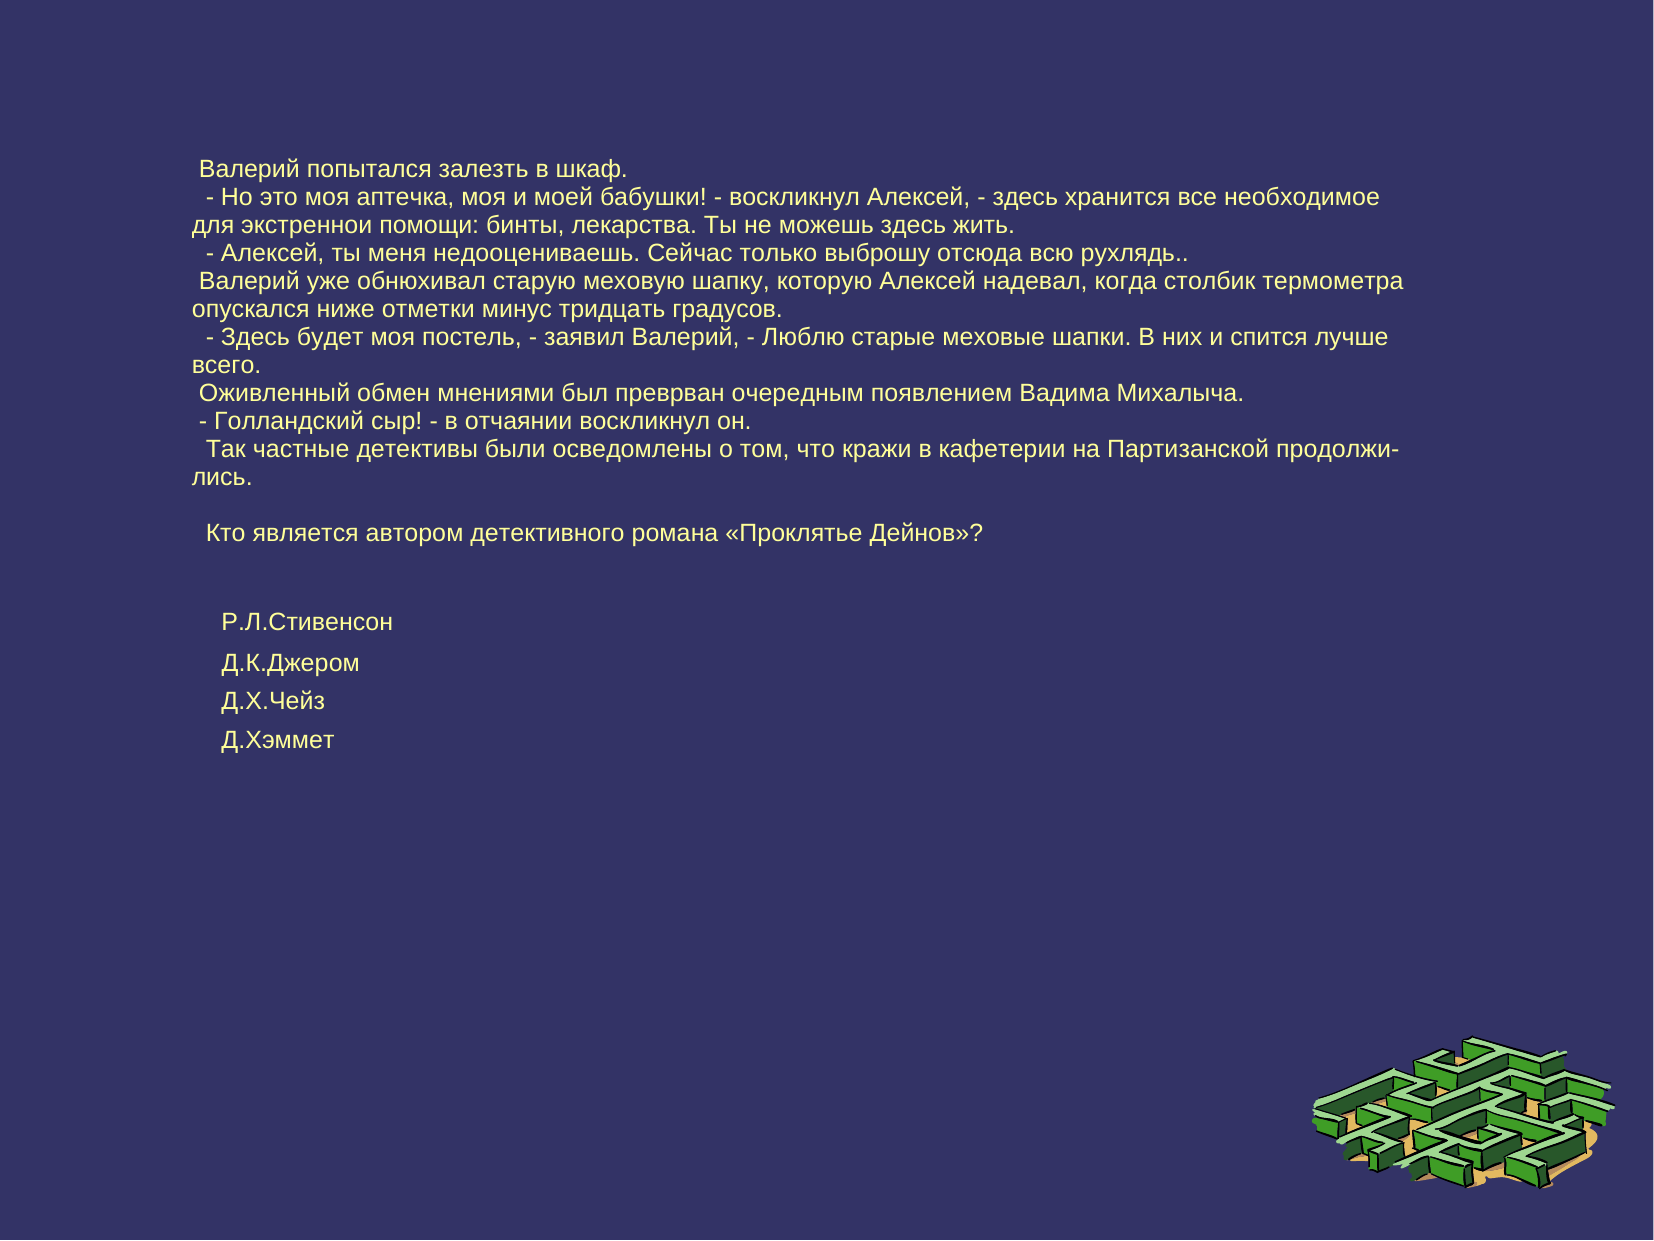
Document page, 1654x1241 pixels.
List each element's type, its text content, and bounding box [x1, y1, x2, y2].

text_box Р.Л.Стивенсон [206, 600, 473, 641]
text_box Д.Х.Чейз [206, 679, 473, 718]
text_box Д.К.Джером [206, 641, 473, 679]
text_box Д.Хэммет [206, 718, 473, 768]
text_box Валерий попытался залезть в шкаф. - Но это моя аптечка, моя и моей бабушки! - воскликнул Алексей, - здесь хранится все необходимое для экстреннои помощи: бинты, лекарства. Ты не можешь здесь жить. - Алексей, ты меня недооцениваешь. Сейчас только выброшу отсюда всю рухлядь.. Валерий уже обнюхивал старую меховую шапку, которую Алексей надевал, когда столбик термометра опускался ниже отметки минус тридцать градусов. - Здесь будет моя постель, - заявил Валерий, - Люблю старые меховые шапки. В них и спится лучше всего. Оживленный обмен мнениями был преврван очередным появлением Вадима Михалыча. - Голландский сыр! - в отчаянии воскликнул он. Так частные детективы были осведомлены о том, что кражи в кафетерии на Партизанской продолжи- лись. Кто является автором детективного романа «Проклятье Дейнов»? [177, 147, 1447, 583]
